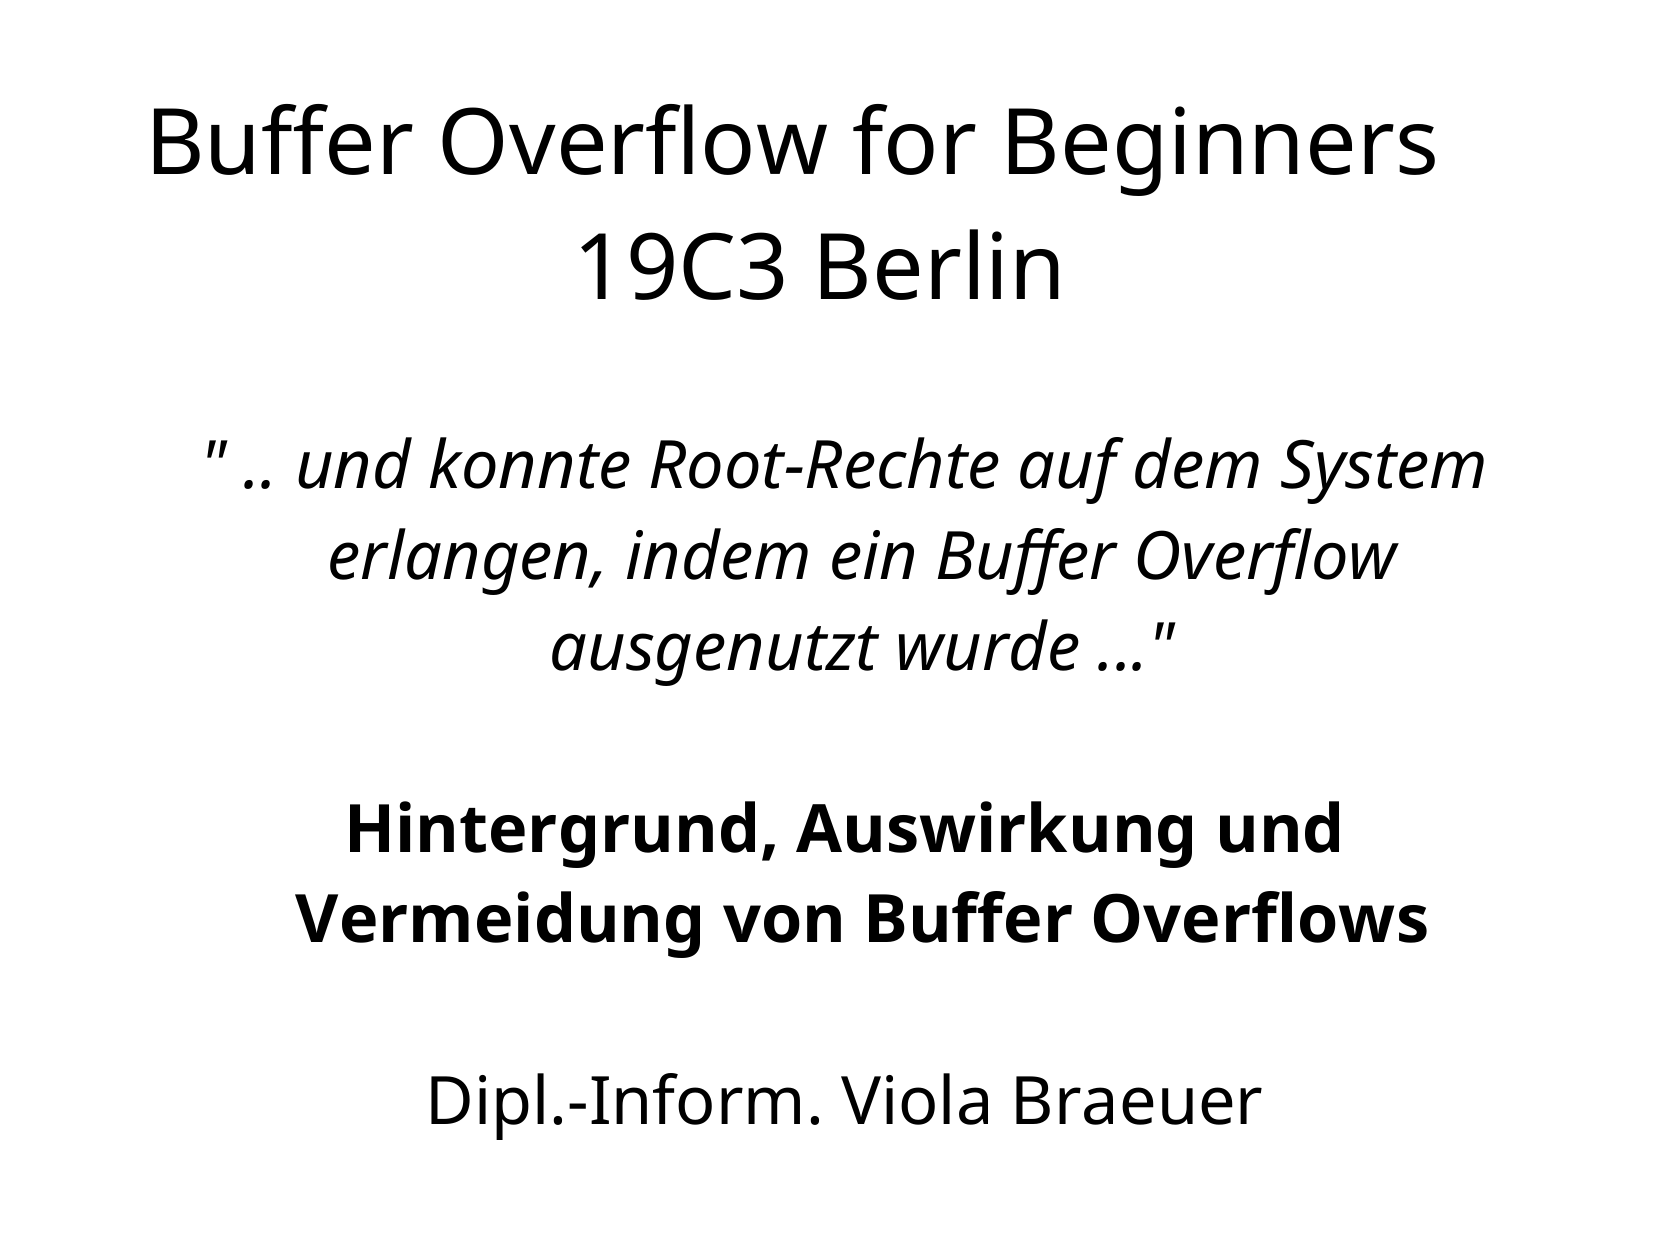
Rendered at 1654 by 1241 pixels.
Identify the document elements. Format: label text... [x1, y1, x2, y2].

text_box Buffer Overflow for Beginners 19C3 Berlin [114, 0, 1527, 327]
text_box " .. und konnte Root-Rechte auf dem System erlangen, indem ein Buffer Overflow ausgenutzt wurde ..." Hintergrund, Auswirkung und Vermeidung von Buffer Overflows Dipl.-Inform. Viola Braeuer [121, 253, 1534, 1217]
